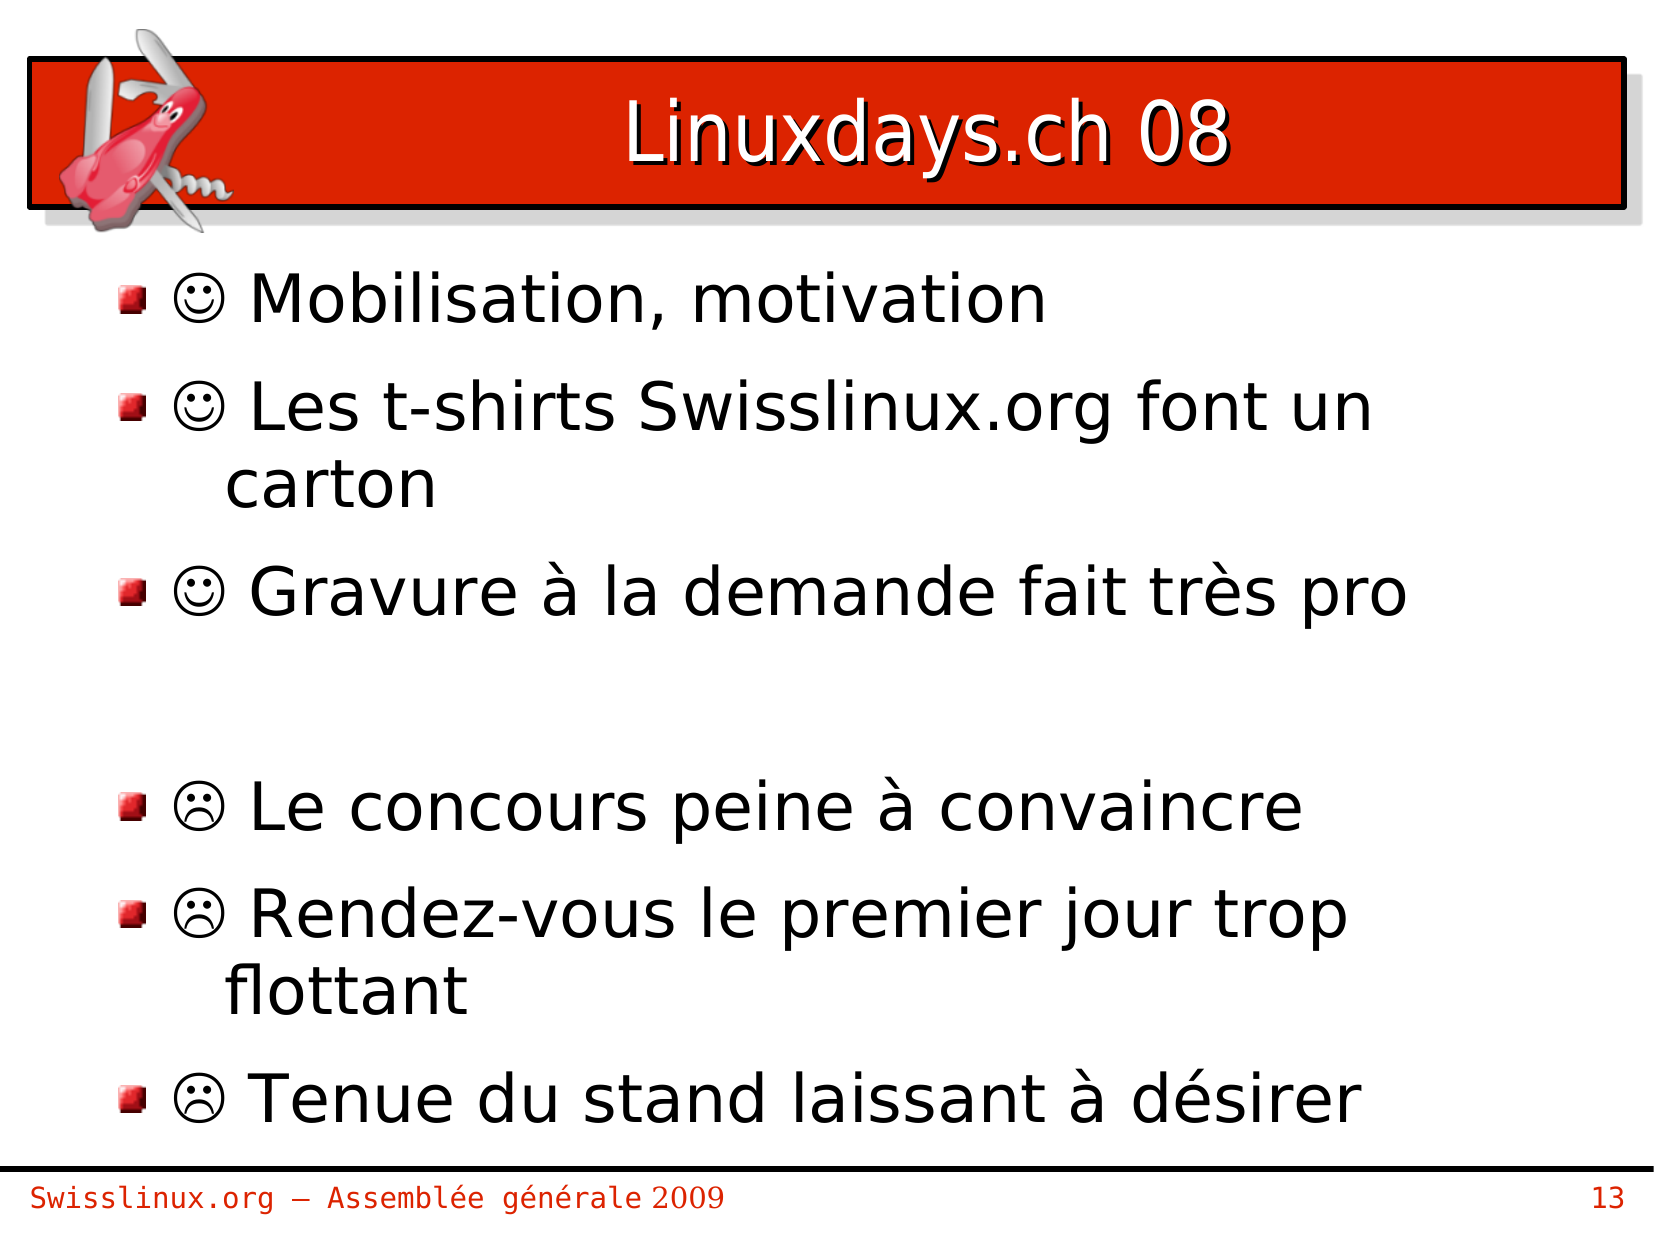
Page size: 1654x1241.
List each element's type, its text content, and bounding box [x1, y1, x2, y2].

list  Mobilisation, motivation  Les t-shirts Swisslinux.org font un carton  Gravure à la demande fait très pro  Le concours peine à convaincre  Rendez-vous le premier jour trop flottant  Tenue du stand laissant à désirer [82, 260, 1571, 1139]
title Linuxdays.ch 08 [259, 84, 1595, 182]
picture [59, 29, 234, 233]
